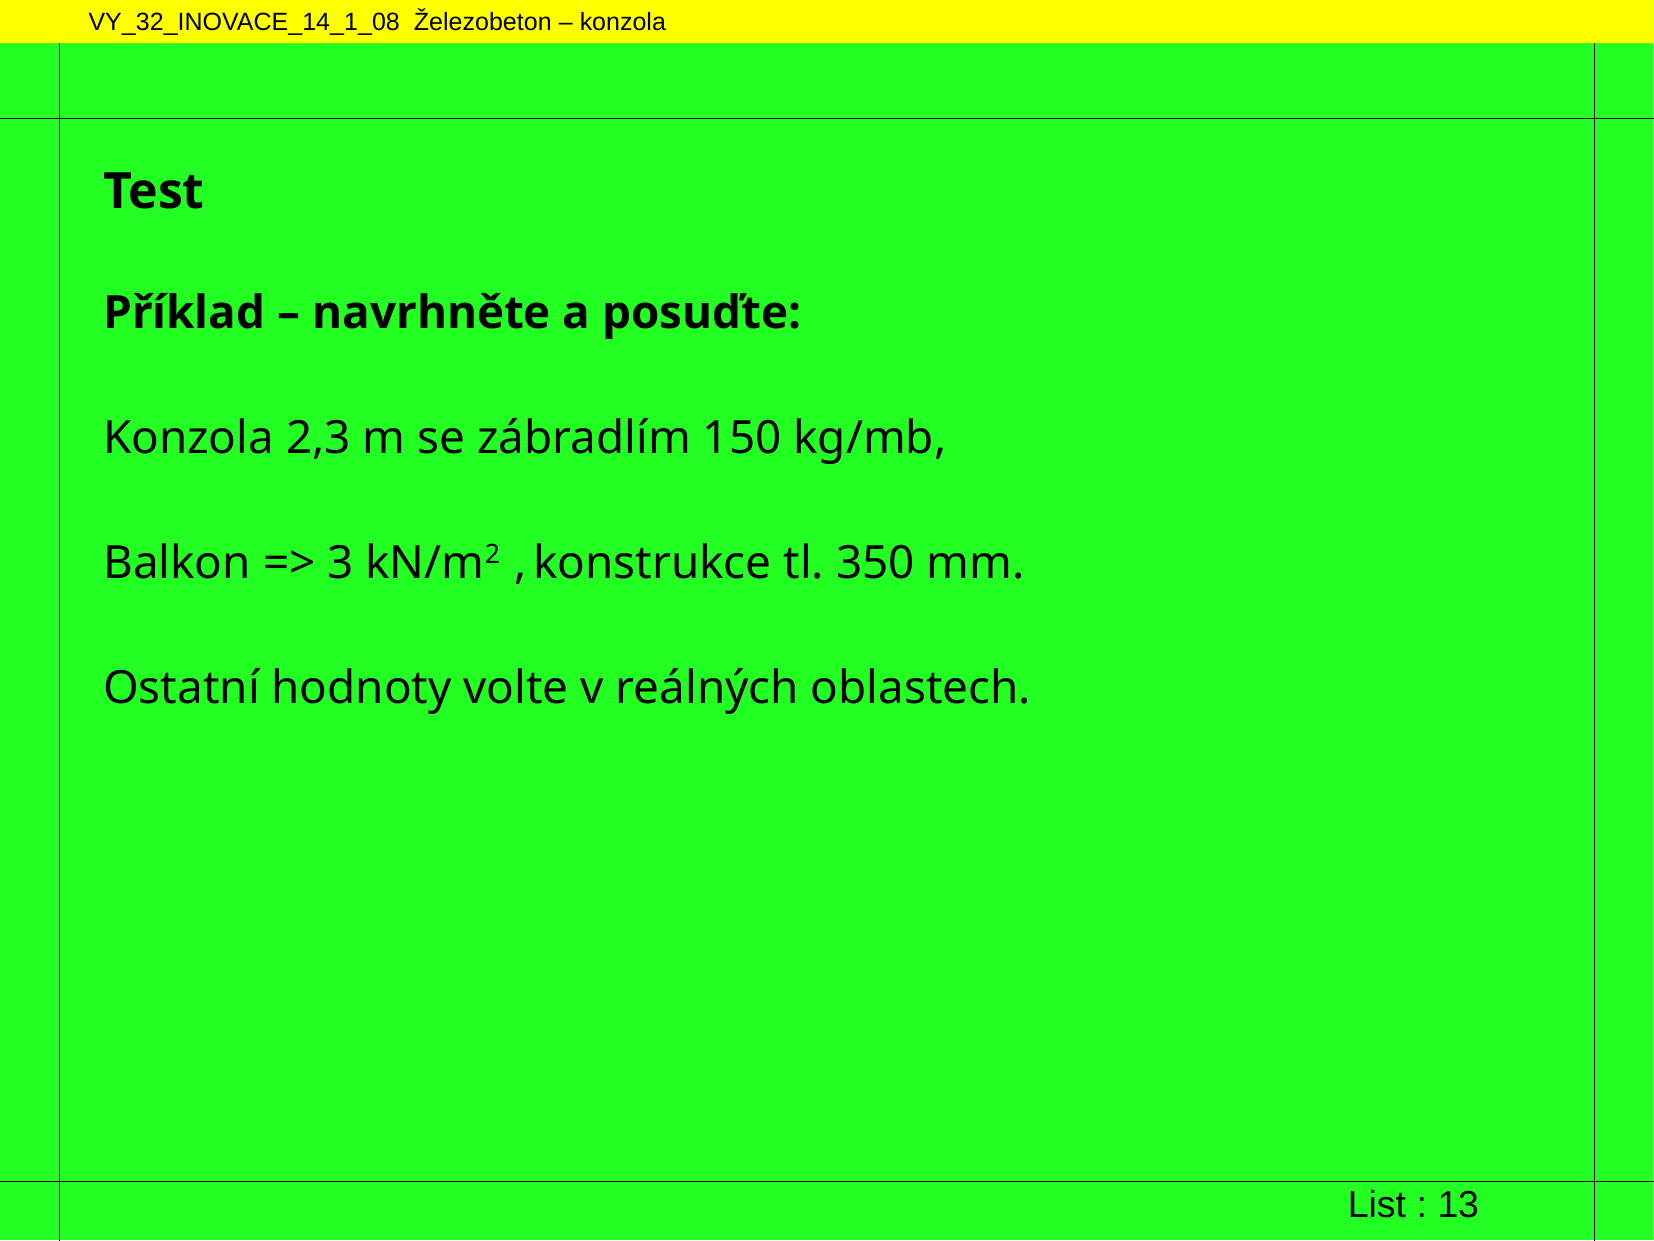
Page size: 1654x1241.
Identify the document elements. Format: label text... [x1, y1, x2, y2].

text_box VY_32_INOVACE_14_1_08 Železobeton – konzola [0, 0, 1654, 44]
text_box Test Příklad – navrhněte a posuďte: Konzola 2,3 m se zábradlím 150 kg/mb, Balkon => 3 kN/m2 , konstrukce tl. 350 mm. Ostatní hodnoty volte v reálných oblastech. [88, 147, 1536, 794]
text_box List : <číslo> [1357, 1176, 1599, 1241]
